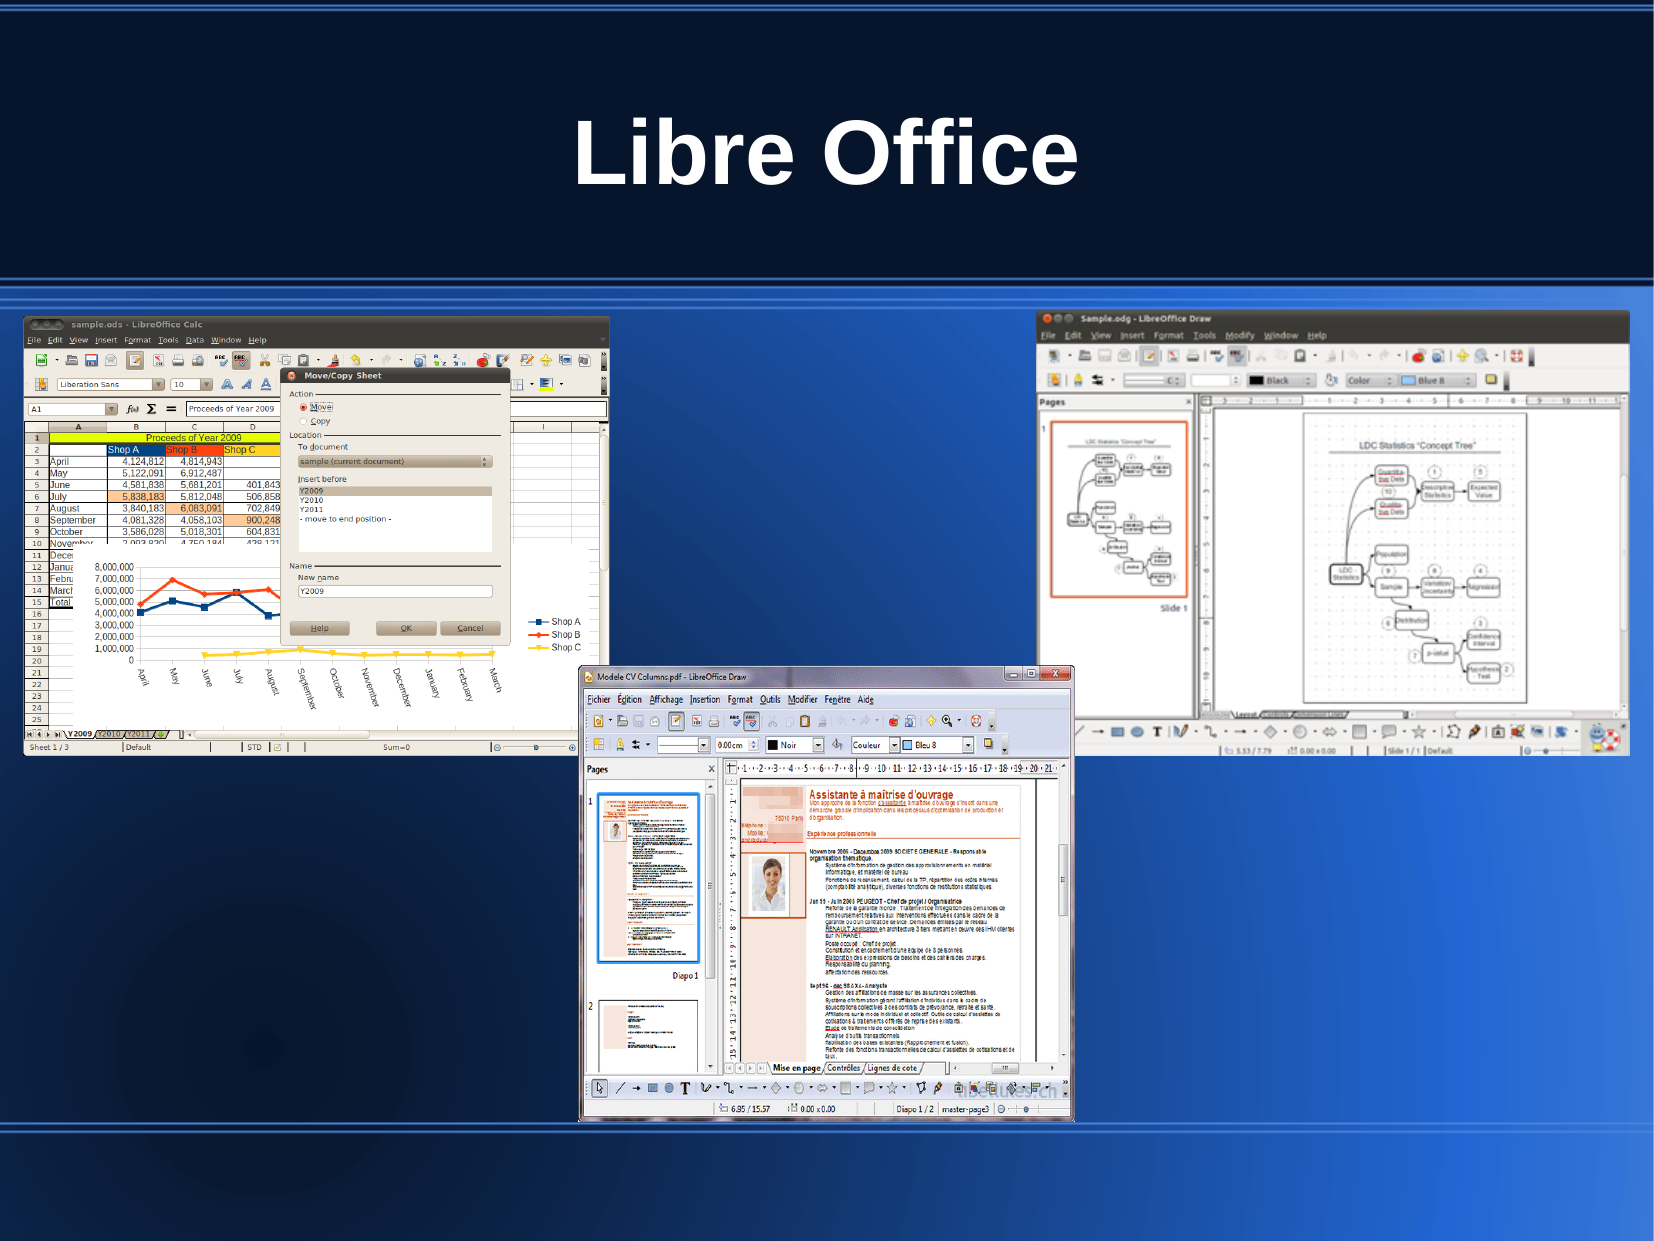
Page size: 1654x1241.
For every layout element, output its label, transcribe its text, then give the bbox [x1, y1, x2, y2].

title Libre Office [82, 49, 1571, 257]
picture [0, 0, 1654, 1241]
